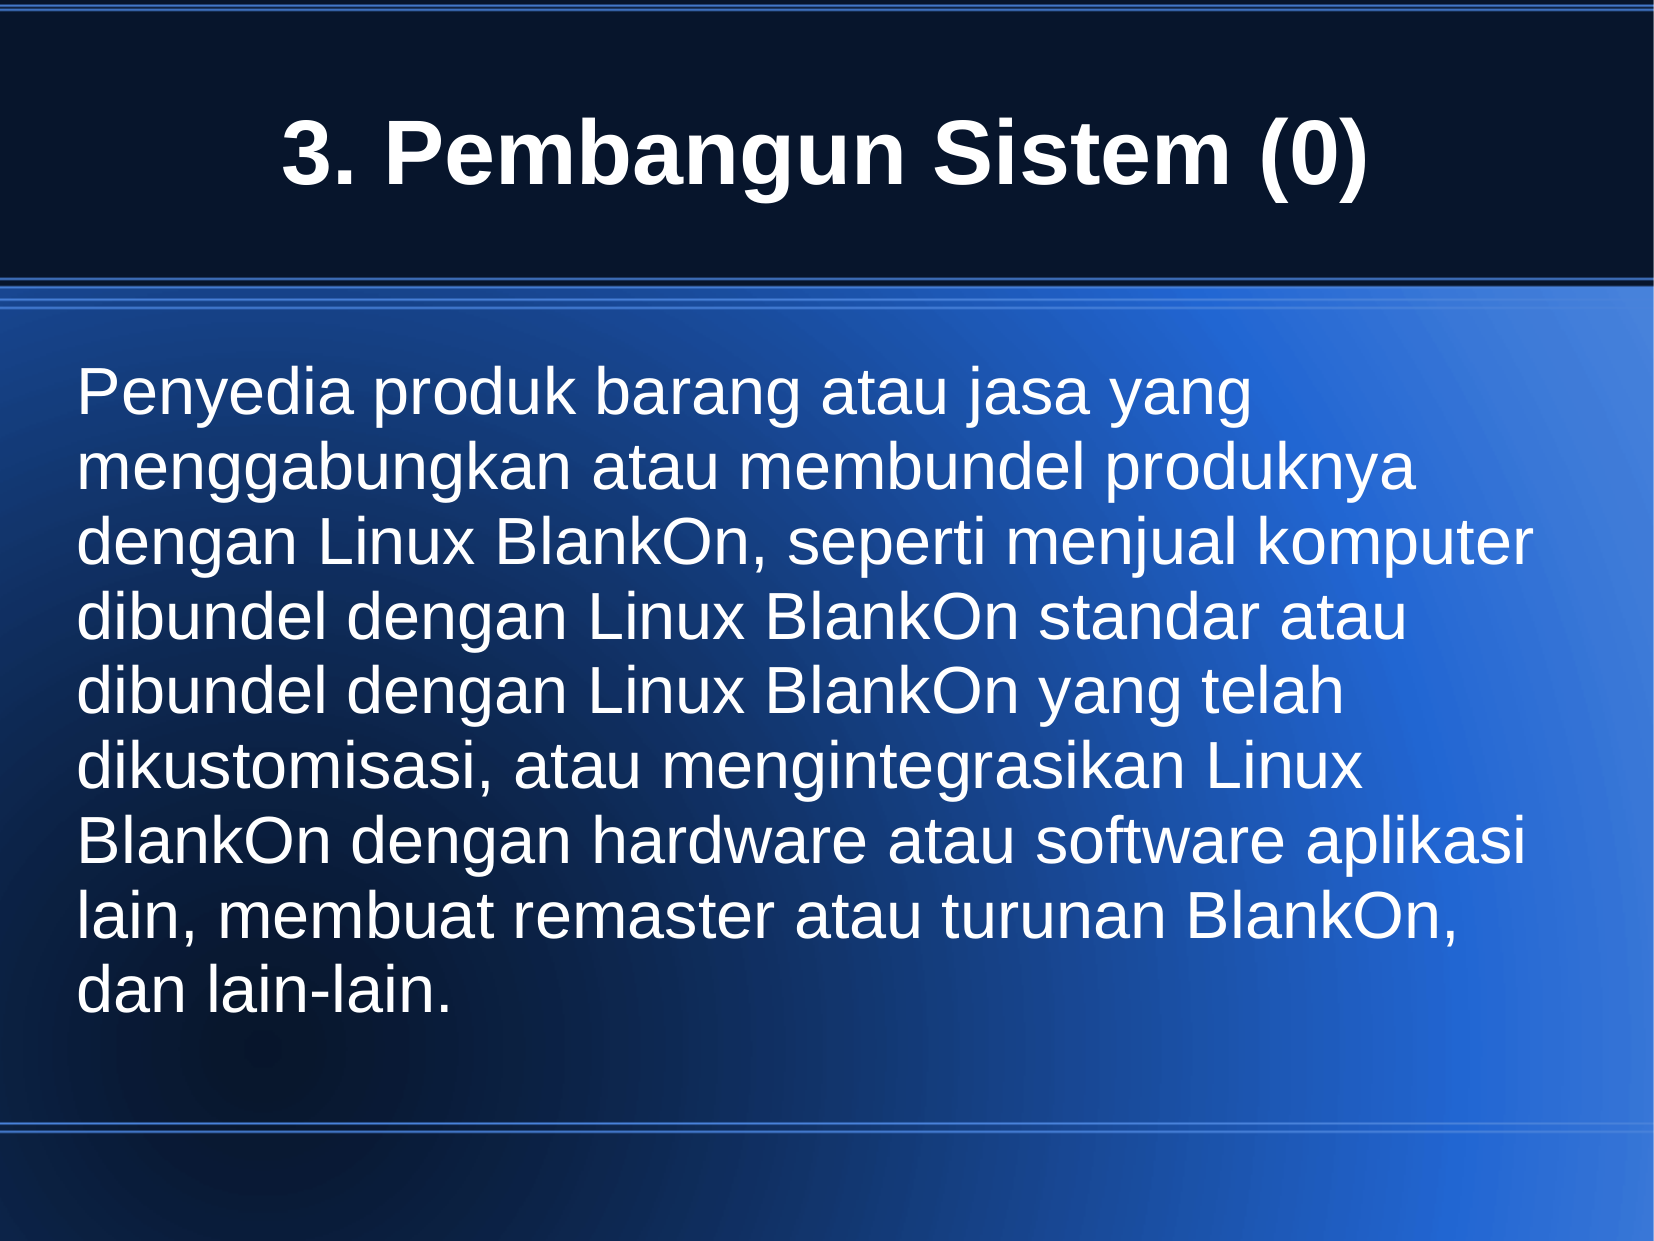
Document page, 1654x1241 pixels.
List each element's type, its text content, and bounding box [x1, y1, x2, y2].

list Penyedia produk barang atau jasa yang menggabungkan atau membundel produknya dengan Linux BlankOn, seperti menjual komputer dibundel dengan Linux BlankOn standar atau dibundel dengan Linux BlankOn yang telah dikustomisasi, atau mengintegrasikan Linux BlankOn dengan hardware atau software aplikasi lain, membuat remaster atau turunan BlankOn, dan lain-lain. [76, 354, 1565, 1110]
picture [0, 0, 1654, 1241]
title 3. Pembangun Sistem (0) [82, 49, 1571, 257]
